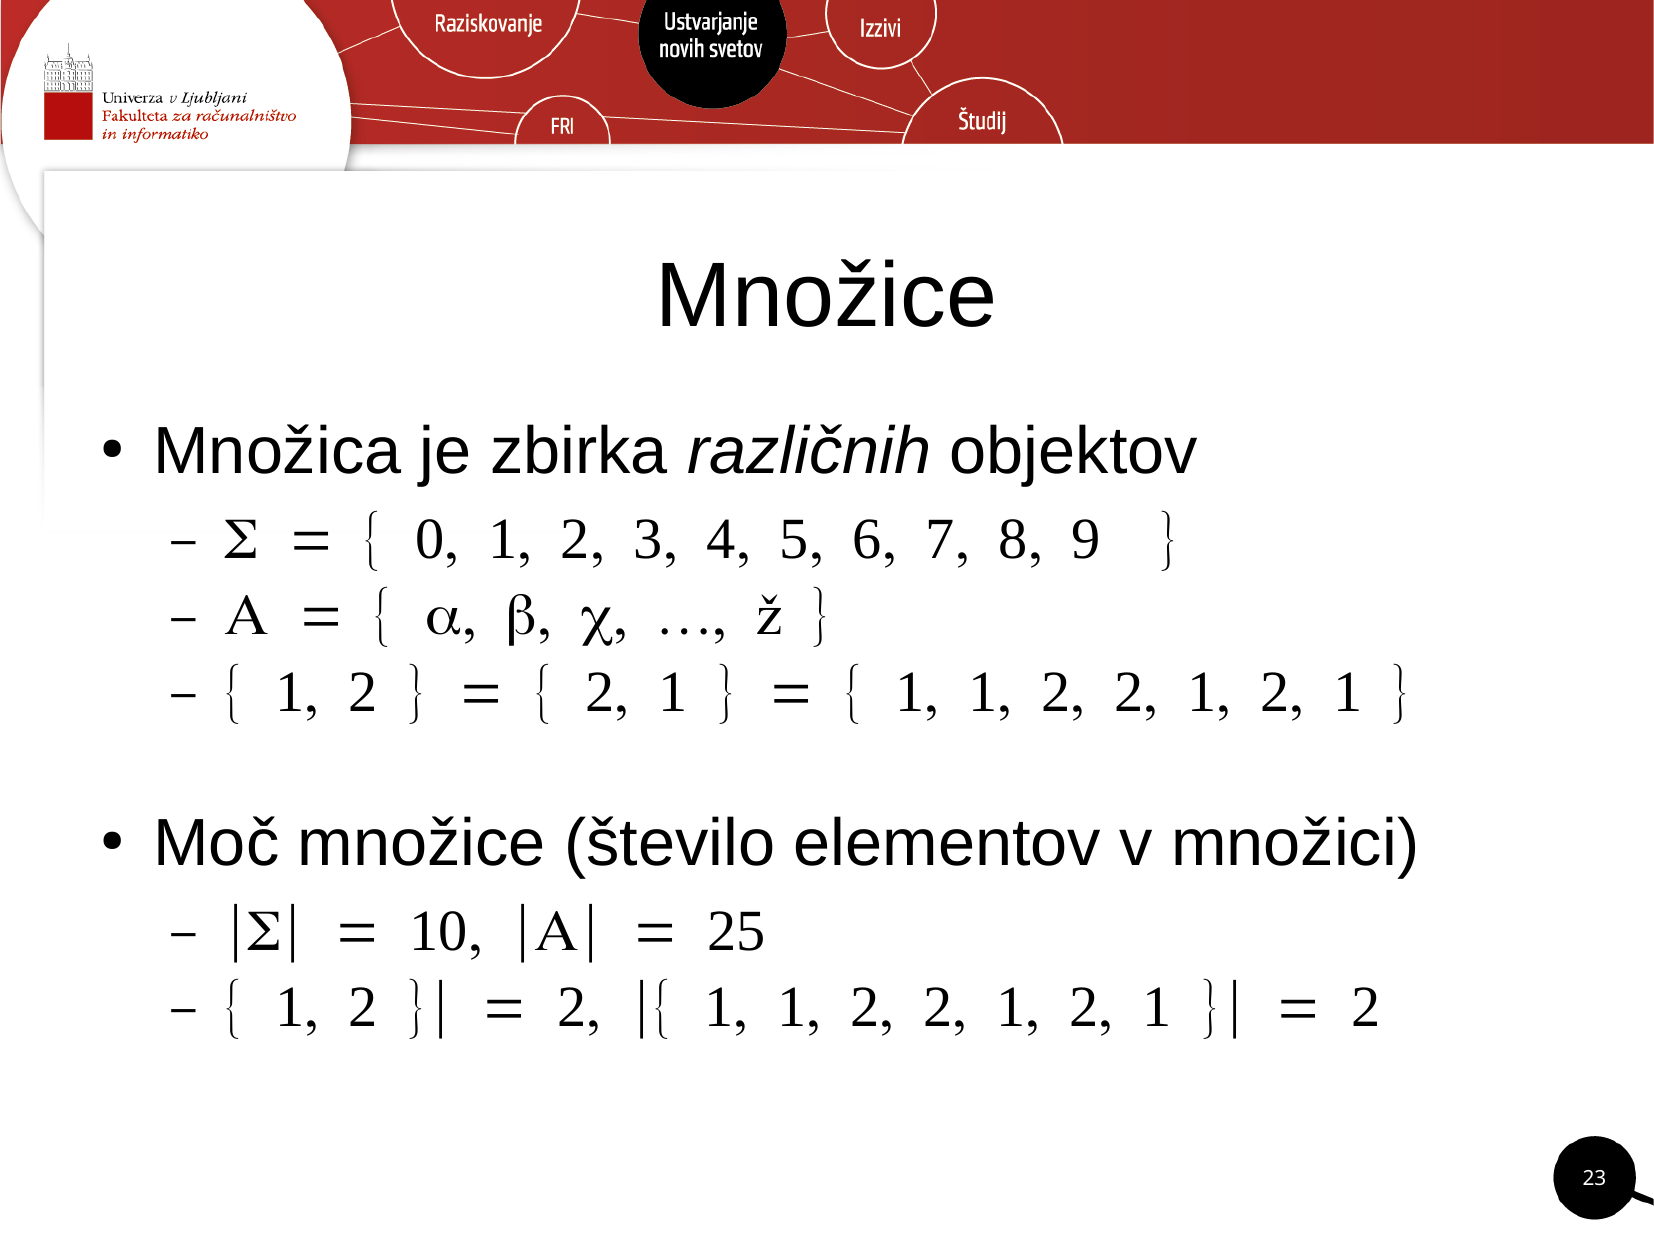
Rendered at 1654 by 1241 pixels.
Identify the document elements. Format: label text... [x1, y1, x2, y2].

text_box <številka> [1553, 1145, 1636, 1212]
picture [0, 0, 1654, 1241]
title Množice [82, 191, 1571, 399]
list Množica je zbirka različnih objektov S = { 0, 1, 2, 3, 4, 5, 6, 7, 8, 9 } A = { a, b, c, …, ž } { 1, 2 } = { 2, 1 } = { 1, 1, 2, 2, 1, 2, 1 } Moč množice (število elementov v množici) |S| = 10, |A| = 25 { 1, 2 }| = 2, |{ 1, 1, 2, 2, 1, 2, 1 }| = 2 [82, 413, 1538, 1010]
